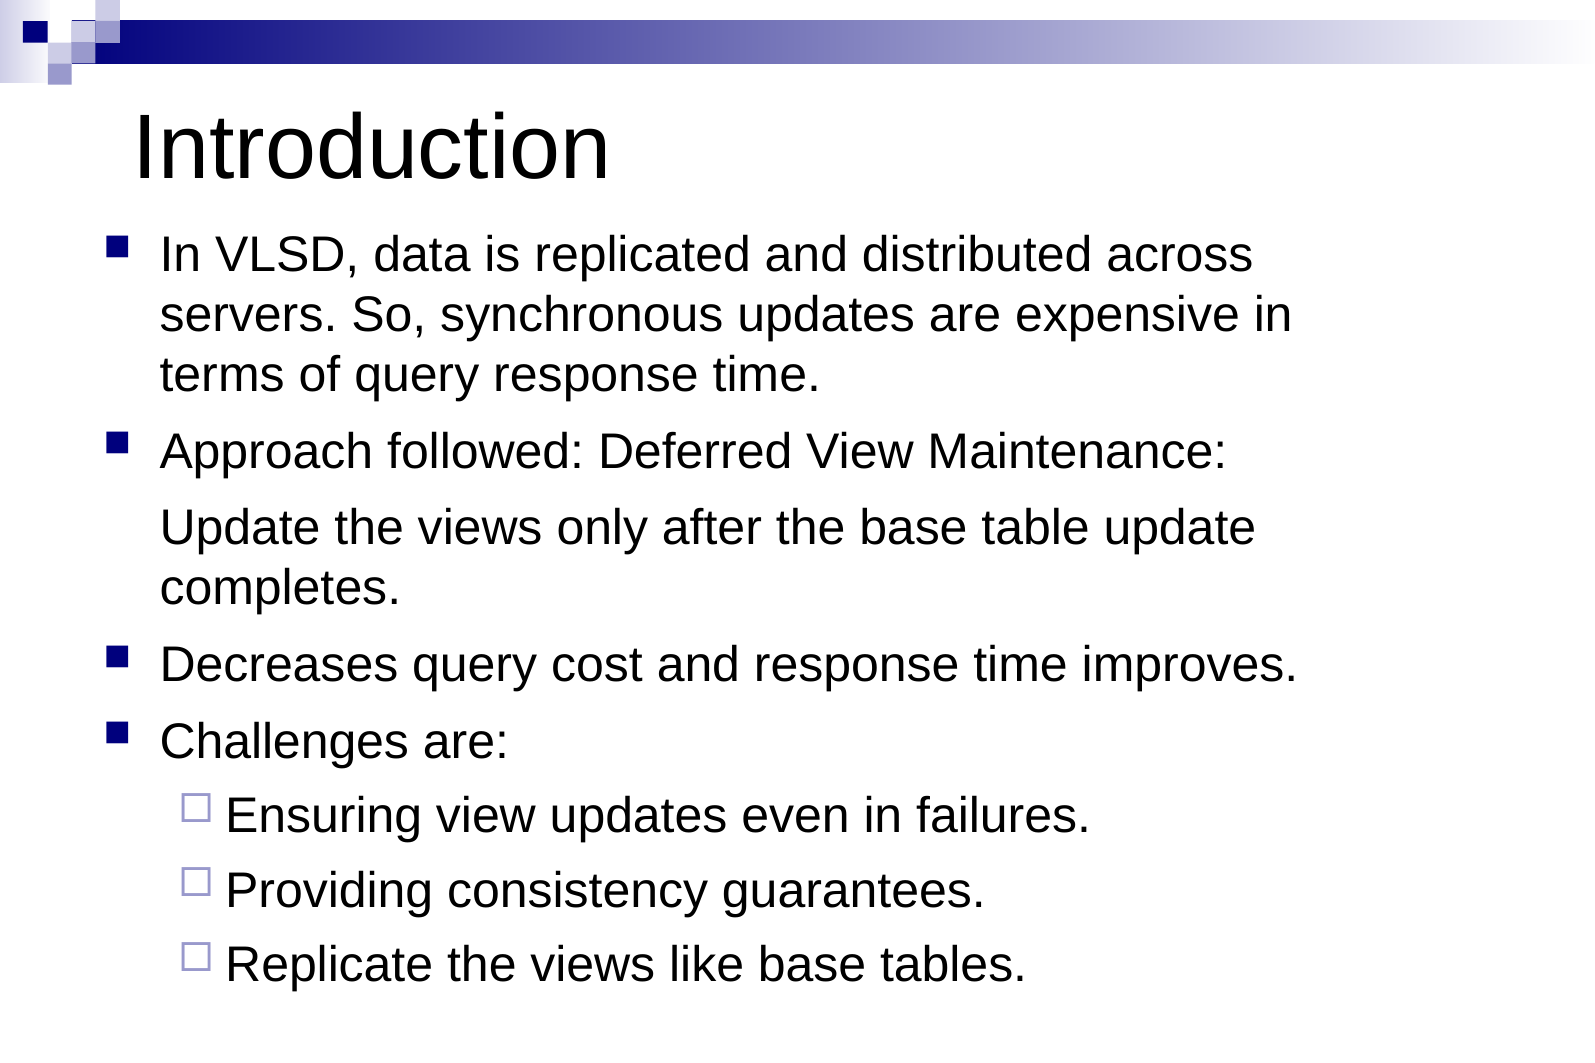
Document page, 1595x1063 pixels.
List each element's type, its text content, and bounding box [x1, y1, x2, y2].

list In VLSD, data is replicated and distributed across servers. So, synchronous updates are expensive in terms of query response time. Approach followed: Deferred View Maintenance: Update the views only after the base table update completes. Decreases query cost and response time improves. Challenges are: Ensuring view updates even in failures. Providing consistency guarantees. Replicate the views like base tables. [88, 213, 1427, 1063]
title Introduction [118, 69, 1485, 215]
